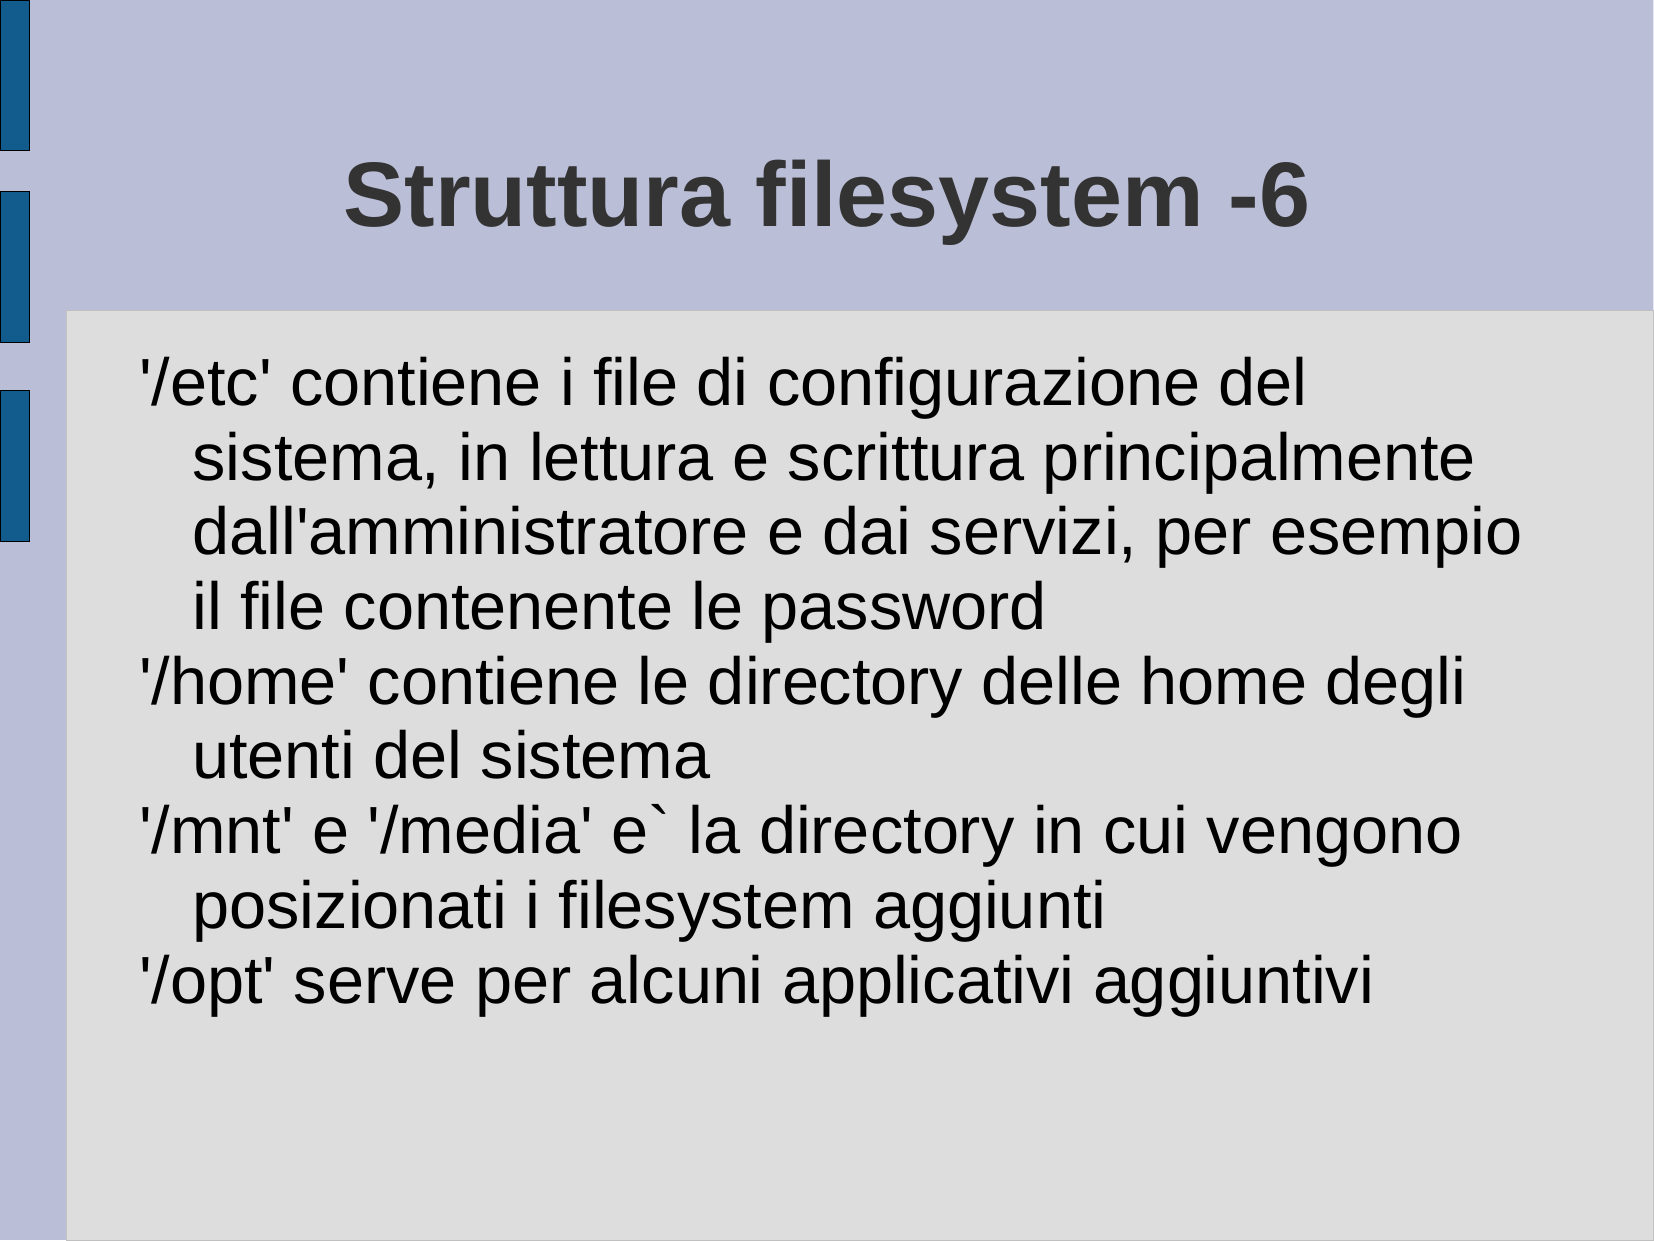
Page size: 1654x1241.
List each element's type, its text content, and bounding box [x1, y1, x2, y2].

list '/etc' contiene i file di configurazione del sistema, in lettura e scrittura principalmente dall'amministratore e dai servizi, per esempio il file contenente le password '/home' contiene le directory delle home degli utenti del sistema '/mnt' e '/media' e` la directory in cui vengono posizionati i filesystem aggiunti '/opt' serve per alcuni applicativi aggiuntivi [121, 344, 1534, 1201]
title Struttura filesystem -6 [121, 91, 1534, 299]
